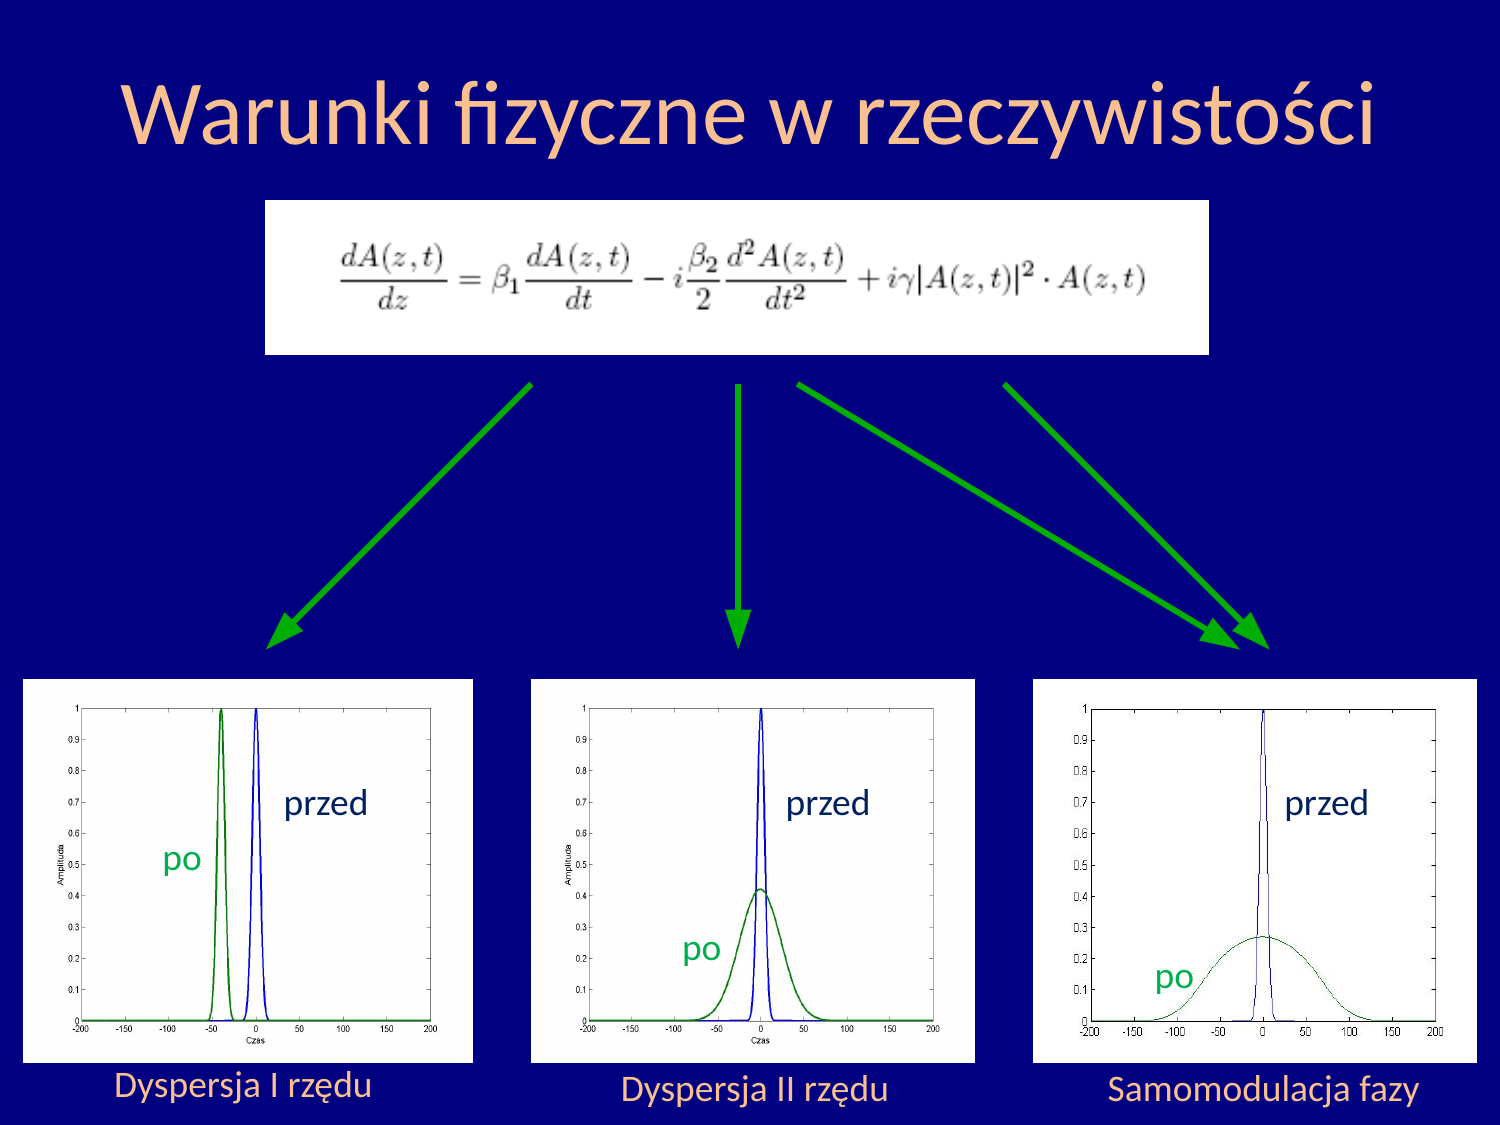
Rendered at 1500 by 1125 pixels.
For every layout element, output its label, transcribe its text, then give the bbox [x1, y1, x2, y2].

picture [265, 200, 1209, 355]
picture [531, 679, 975, 1056]
title Dyspersja I rzędu [29, 1052, 458, 1125]
text_box po [667, 915, 739, 976]
title Warunki fizyczne w rzeczywistości [75, 45, 1425, 233]
picture [1033, 679, 1477, 1063]
title Samomodulacja fazy [1046, 1056, 1481, 1125]
text_box przed [767, 767, 889, 834]
text_box przed [1266, 767, 1388, 834]
text_box po [147, 825, 219, 886]
title Dyspersja II rzędu [522, 1056, 988, 1125]
picture [23, 679, 473, 1063]
text_box przed [265, 767, 387, 834]
text_box po [1139, 944, 1211, 1004]
